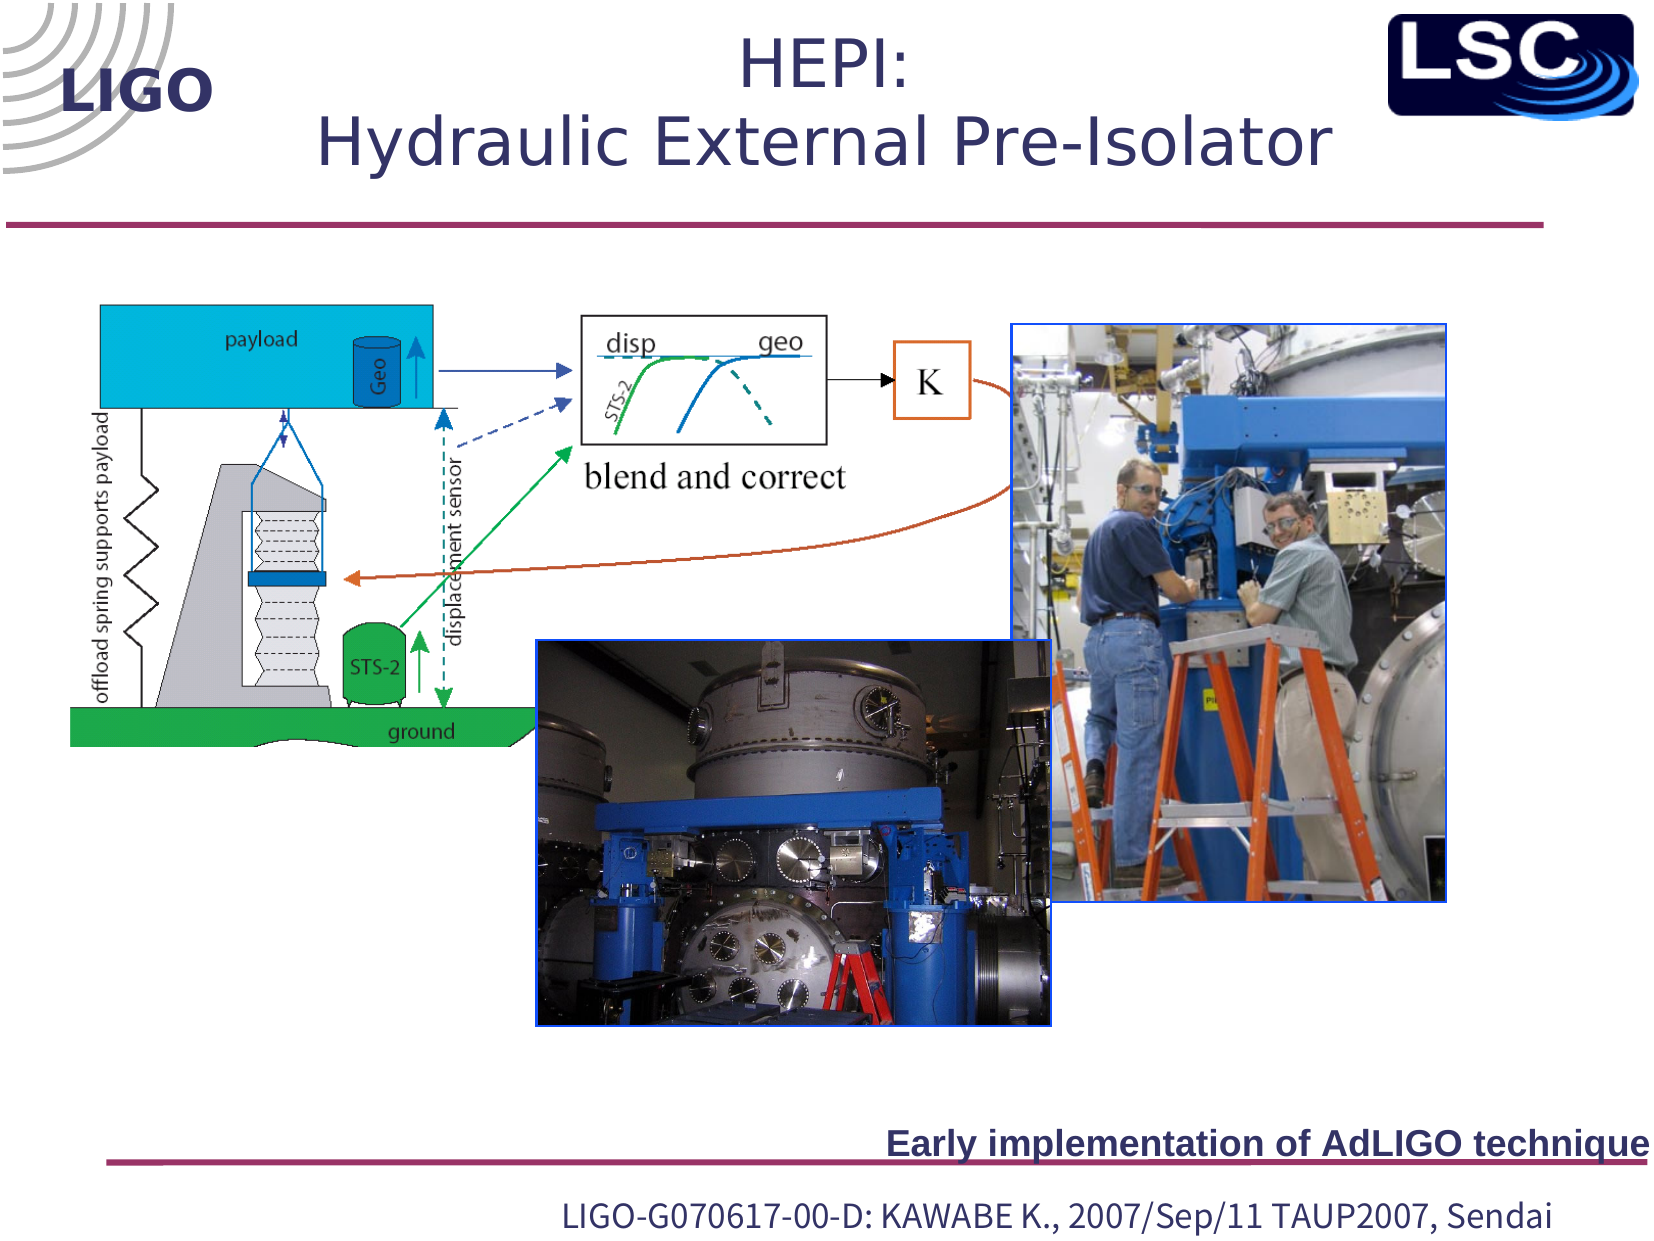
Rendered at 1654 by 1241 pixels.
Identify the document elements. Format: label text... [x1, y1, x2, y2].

picture [537, 640, 1051, 1026]
picture [62, 287, 1042, 747]
picture [1012, 325, 1446, 901]
title HEPI: Hydraulic External Pre-Isolator [187, 0, 1463, 208]
text_box Early implementation of AdLIGO technique [885, 1122, 1651, 1165]
picture [1463, 14, 1639, 121]
